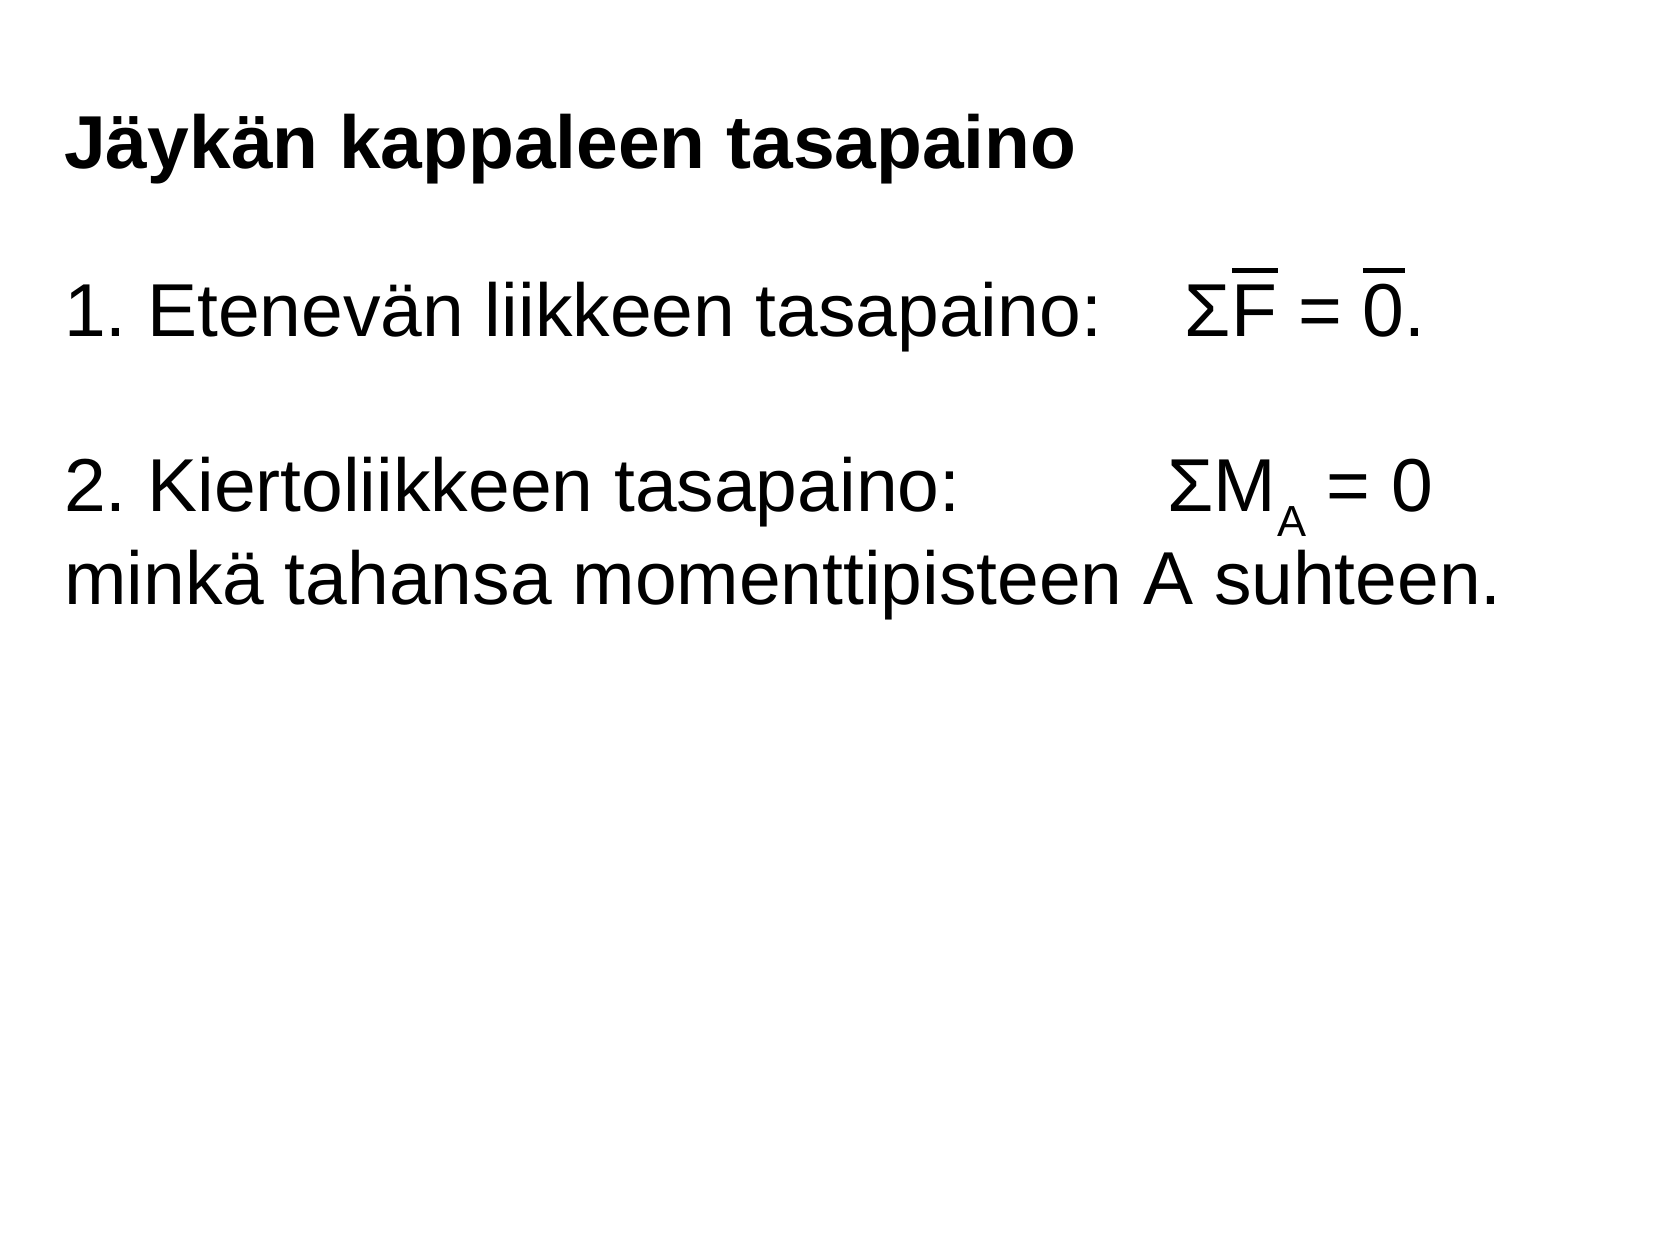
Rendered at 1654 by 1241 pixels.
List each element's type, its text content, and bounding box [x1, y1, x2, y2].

text_box Jäykän kappaleen tasapaino 1. Etenevän liikkeen tasapaino: ƩF = 0. 2. Kiertoliikkeen tasapaino: ƩMA = 0 minkä tahansa momenttipisteen A suhteen. [49, 94, 1583, 1204]
